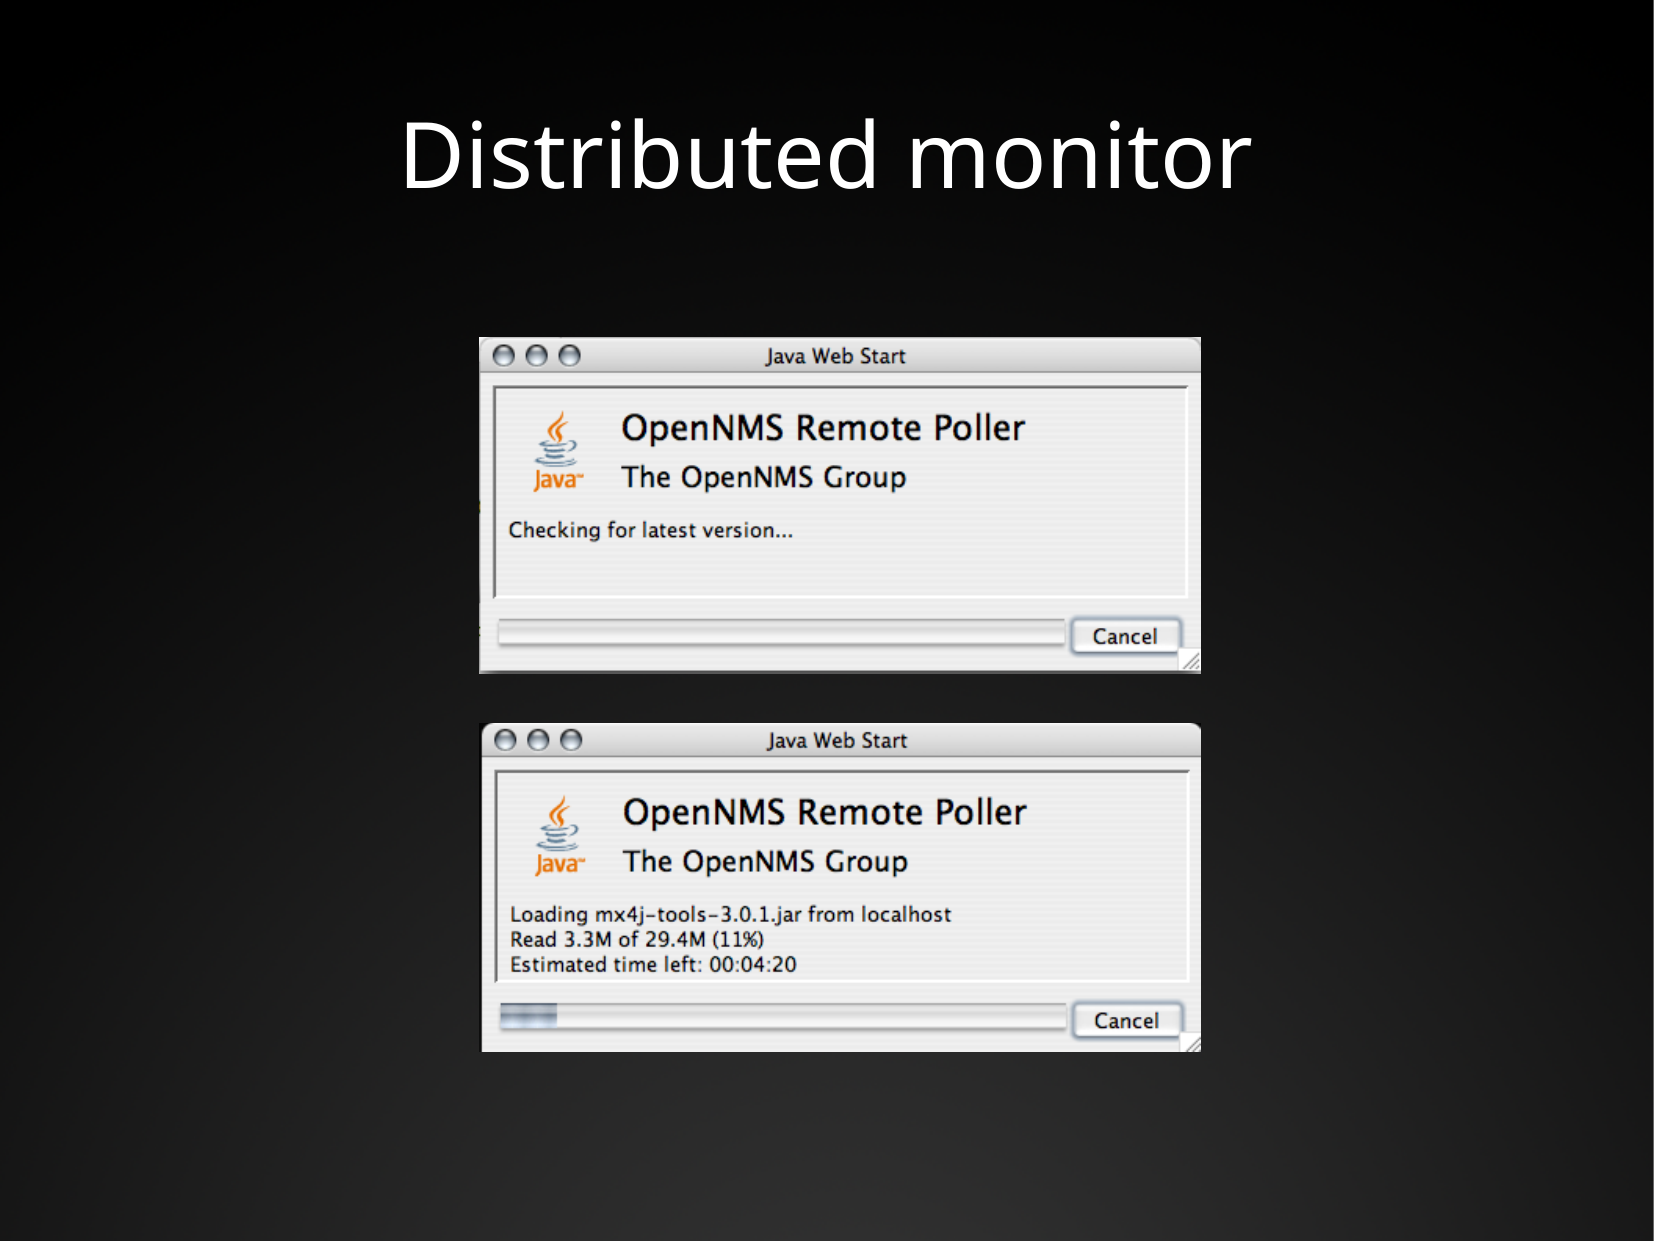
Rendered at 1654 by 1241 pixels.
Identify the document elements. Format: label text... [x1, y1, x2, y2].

title Distributed monitor [82, 49, 1571, 257]
picture [0, 0, 1654, 1241]
